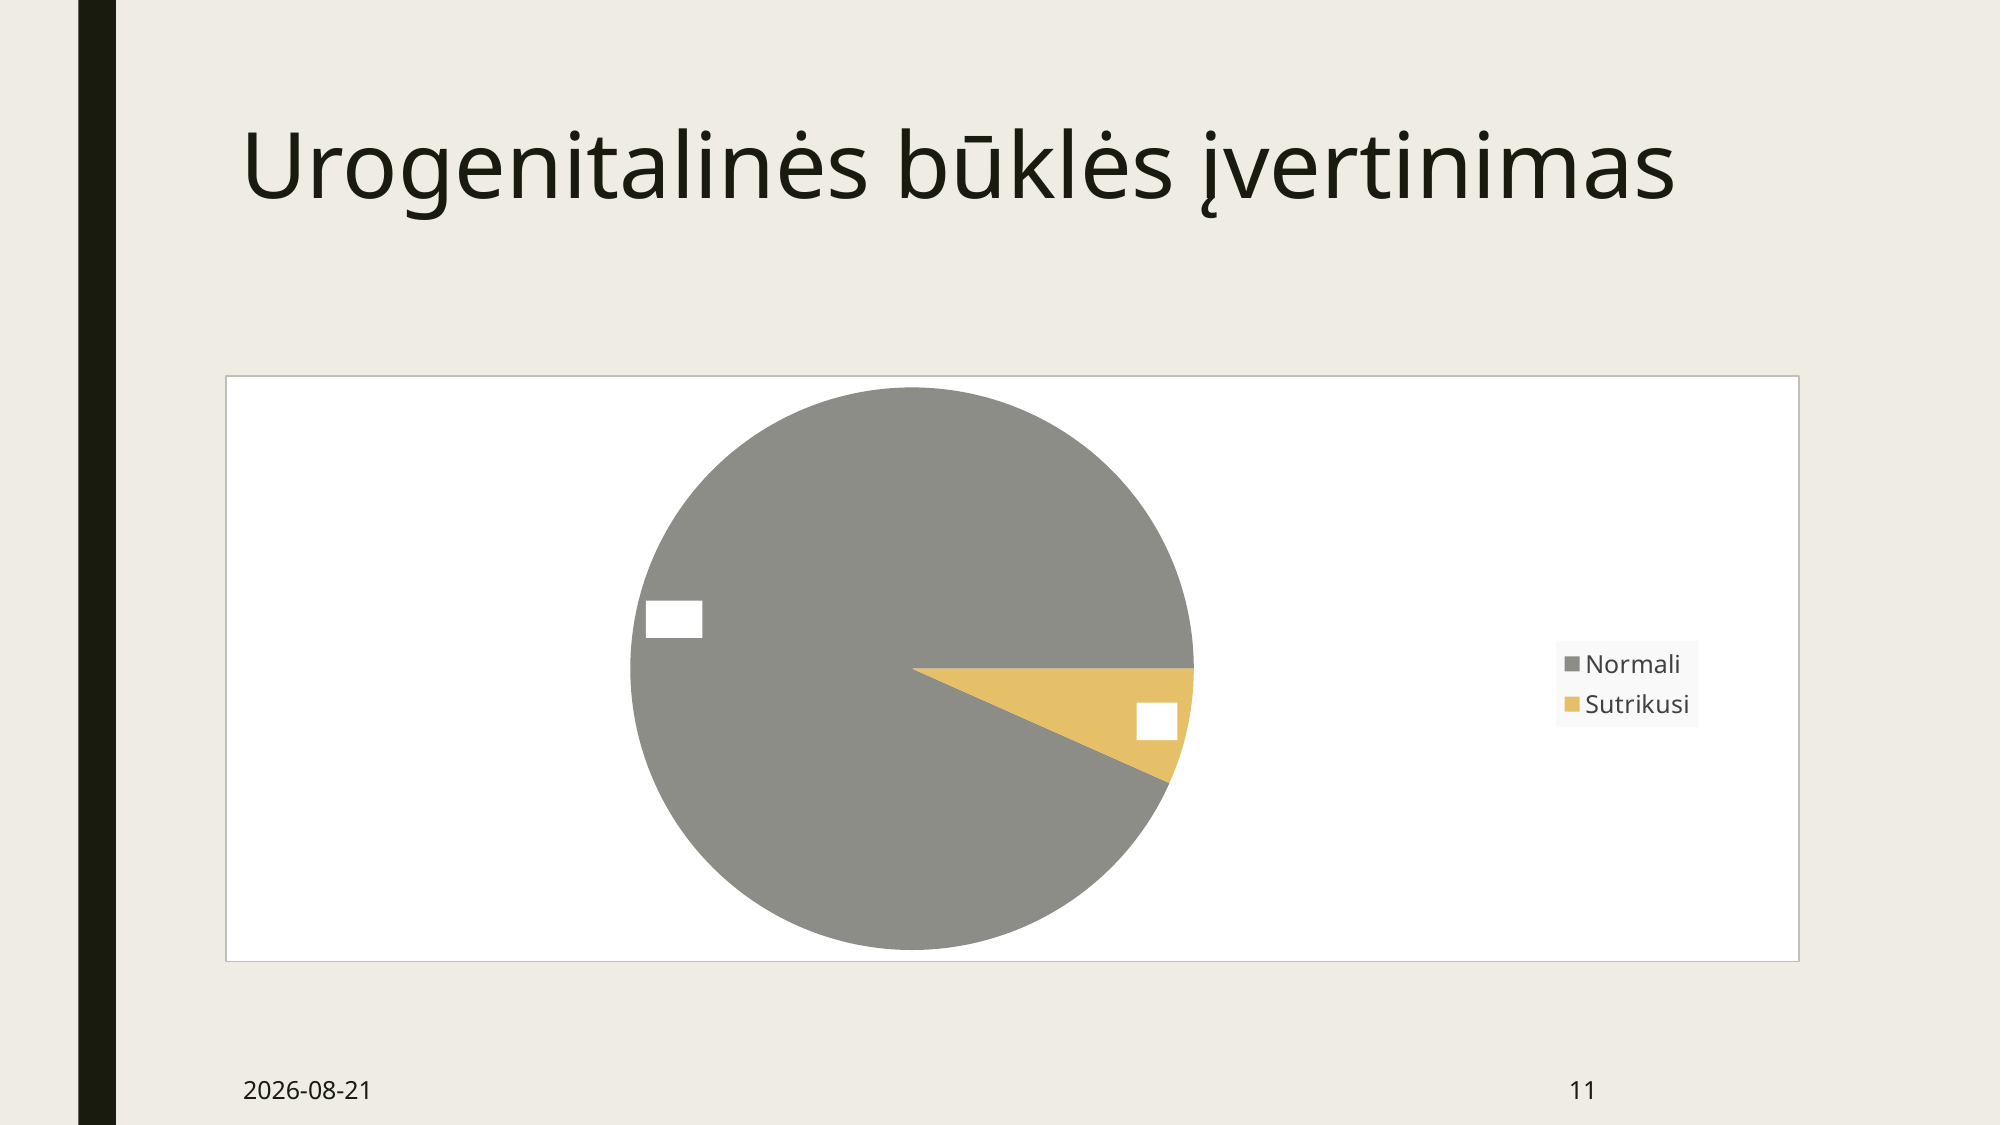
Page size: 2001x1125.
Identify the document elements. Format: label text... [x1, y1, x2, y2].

chart [225, 375, 1801, 963]
title Urogenitalinės būklės įvertinimas [225, 112, 1801, 357]
text_box [228, 1058, 426, 1125]
text_box [1553, 1058, 1816, 1125]
